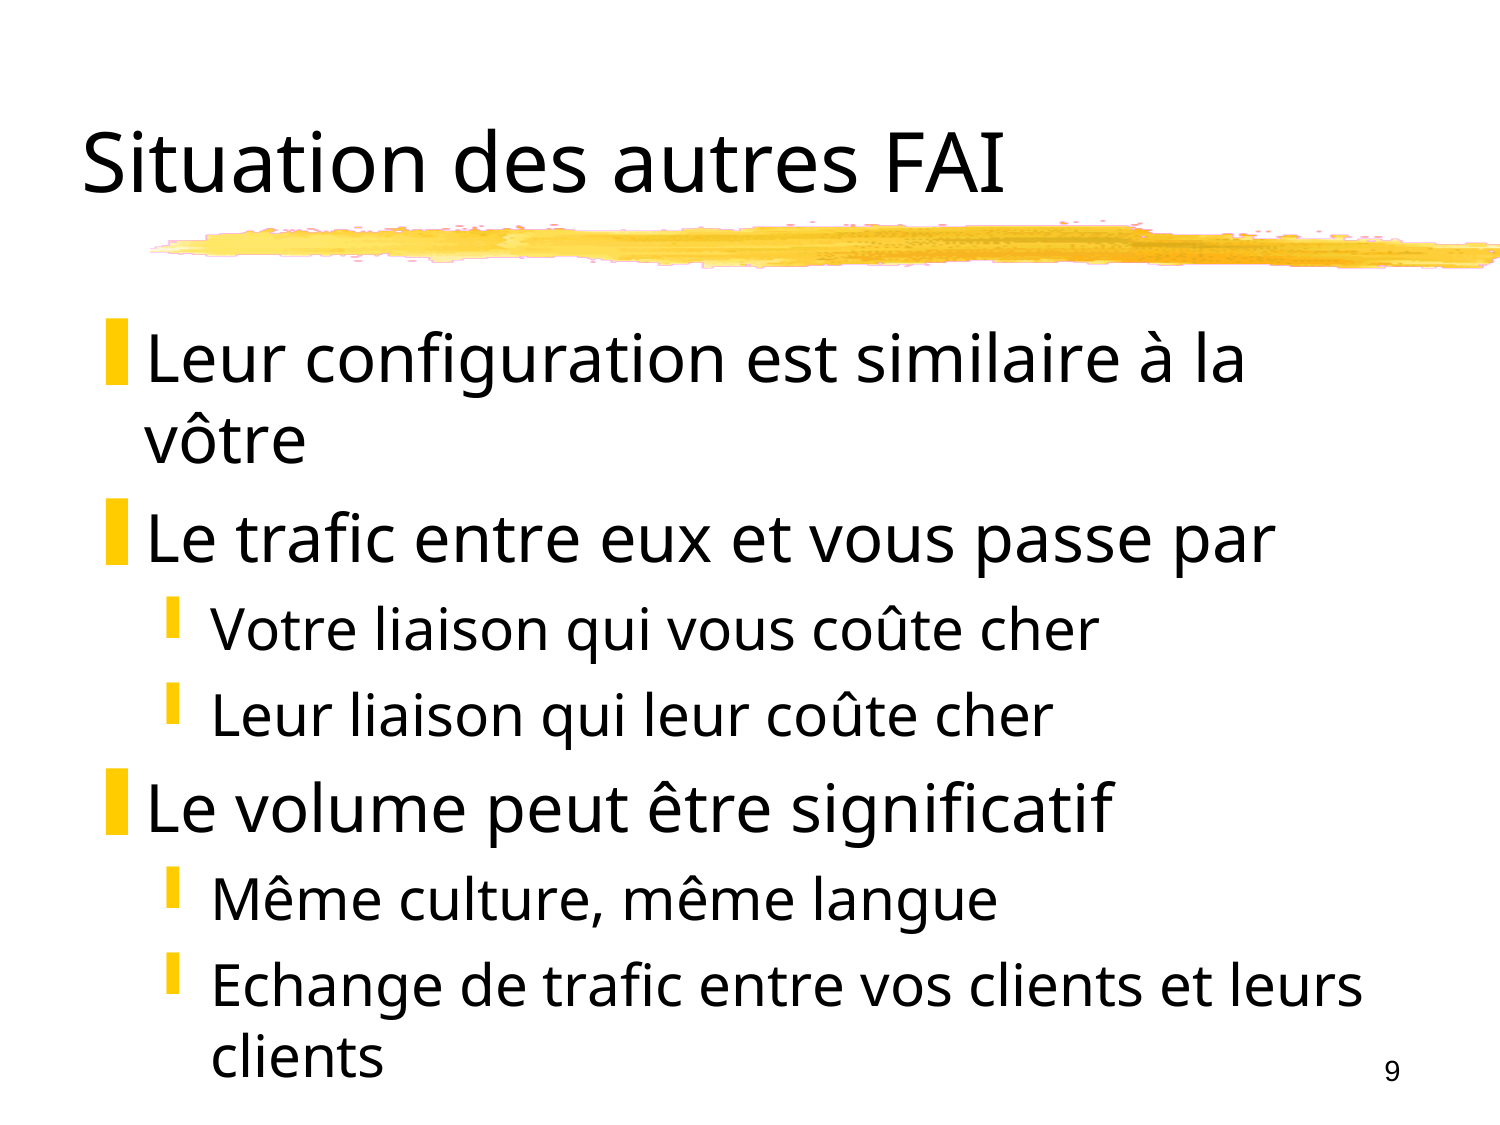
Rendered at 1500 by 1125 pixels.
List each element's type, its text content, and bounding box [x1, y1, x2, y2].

list Leur configuration est similaire à la vôtre Le trafic entre eux et vous passe par Votre liaison qui vous coûte cher Leur liaison qui leur coûte cher Le volume peut être significatif Même culture, même langue Echange de trafic entre vos clients et leurs clients [74, 309, 1417, 1019]
title Situation des autres FAI [66, 37, 1342, 225]
picture [150, 215, 1500, 279]
